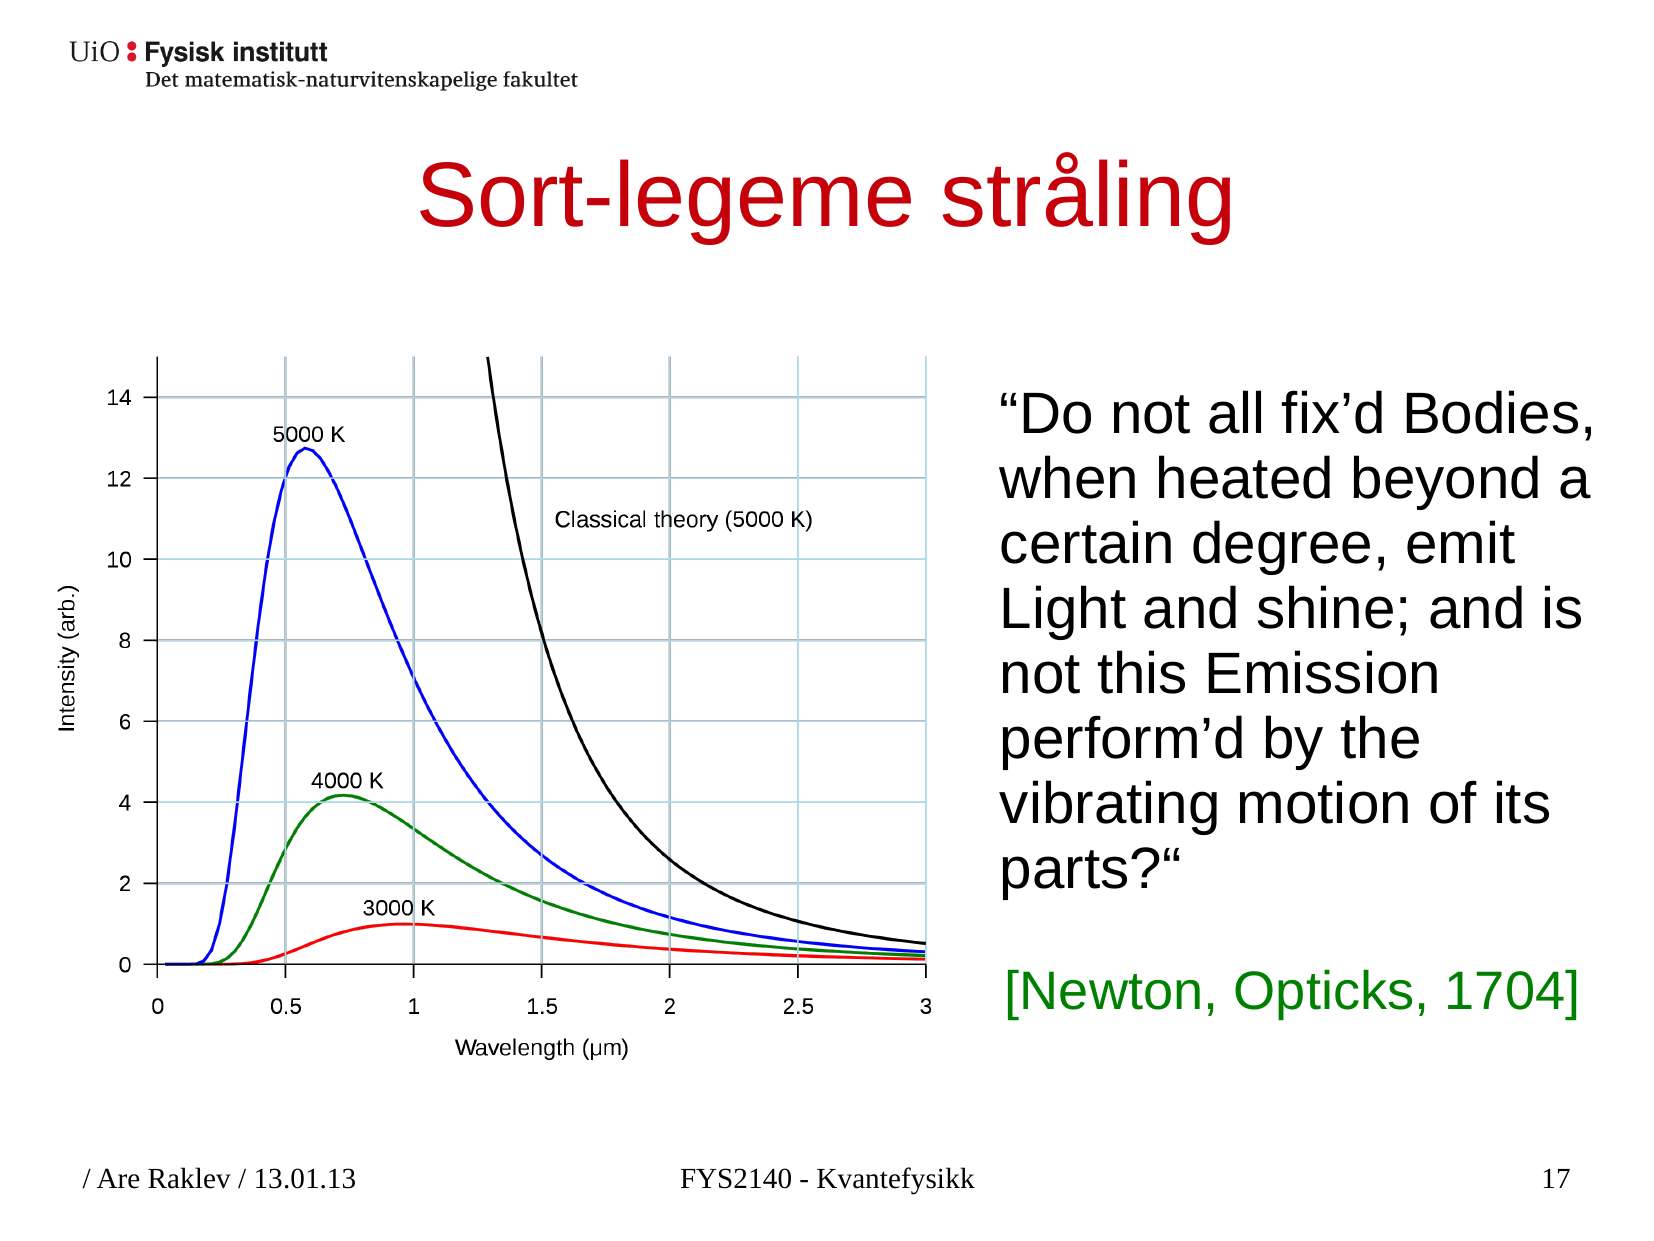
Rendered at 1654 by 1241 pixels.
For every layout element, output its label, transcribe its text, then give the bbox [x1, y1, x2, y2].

title Sort-legeme stråling [82, 90, 1571, 298]
picture [68, 37, 581, 93]
picture [46, 331, 964, 1066]
text_box [Newton, Opticks, 1704] [990, 953, 1627, 1029]
text_box “Do not all fix’d Bodies, when heated beyond a certain degree, emit Light and shine; and is not this Emission perform’d by the vibrating motion of its parts?“ [985, 373, 1613, 909]
